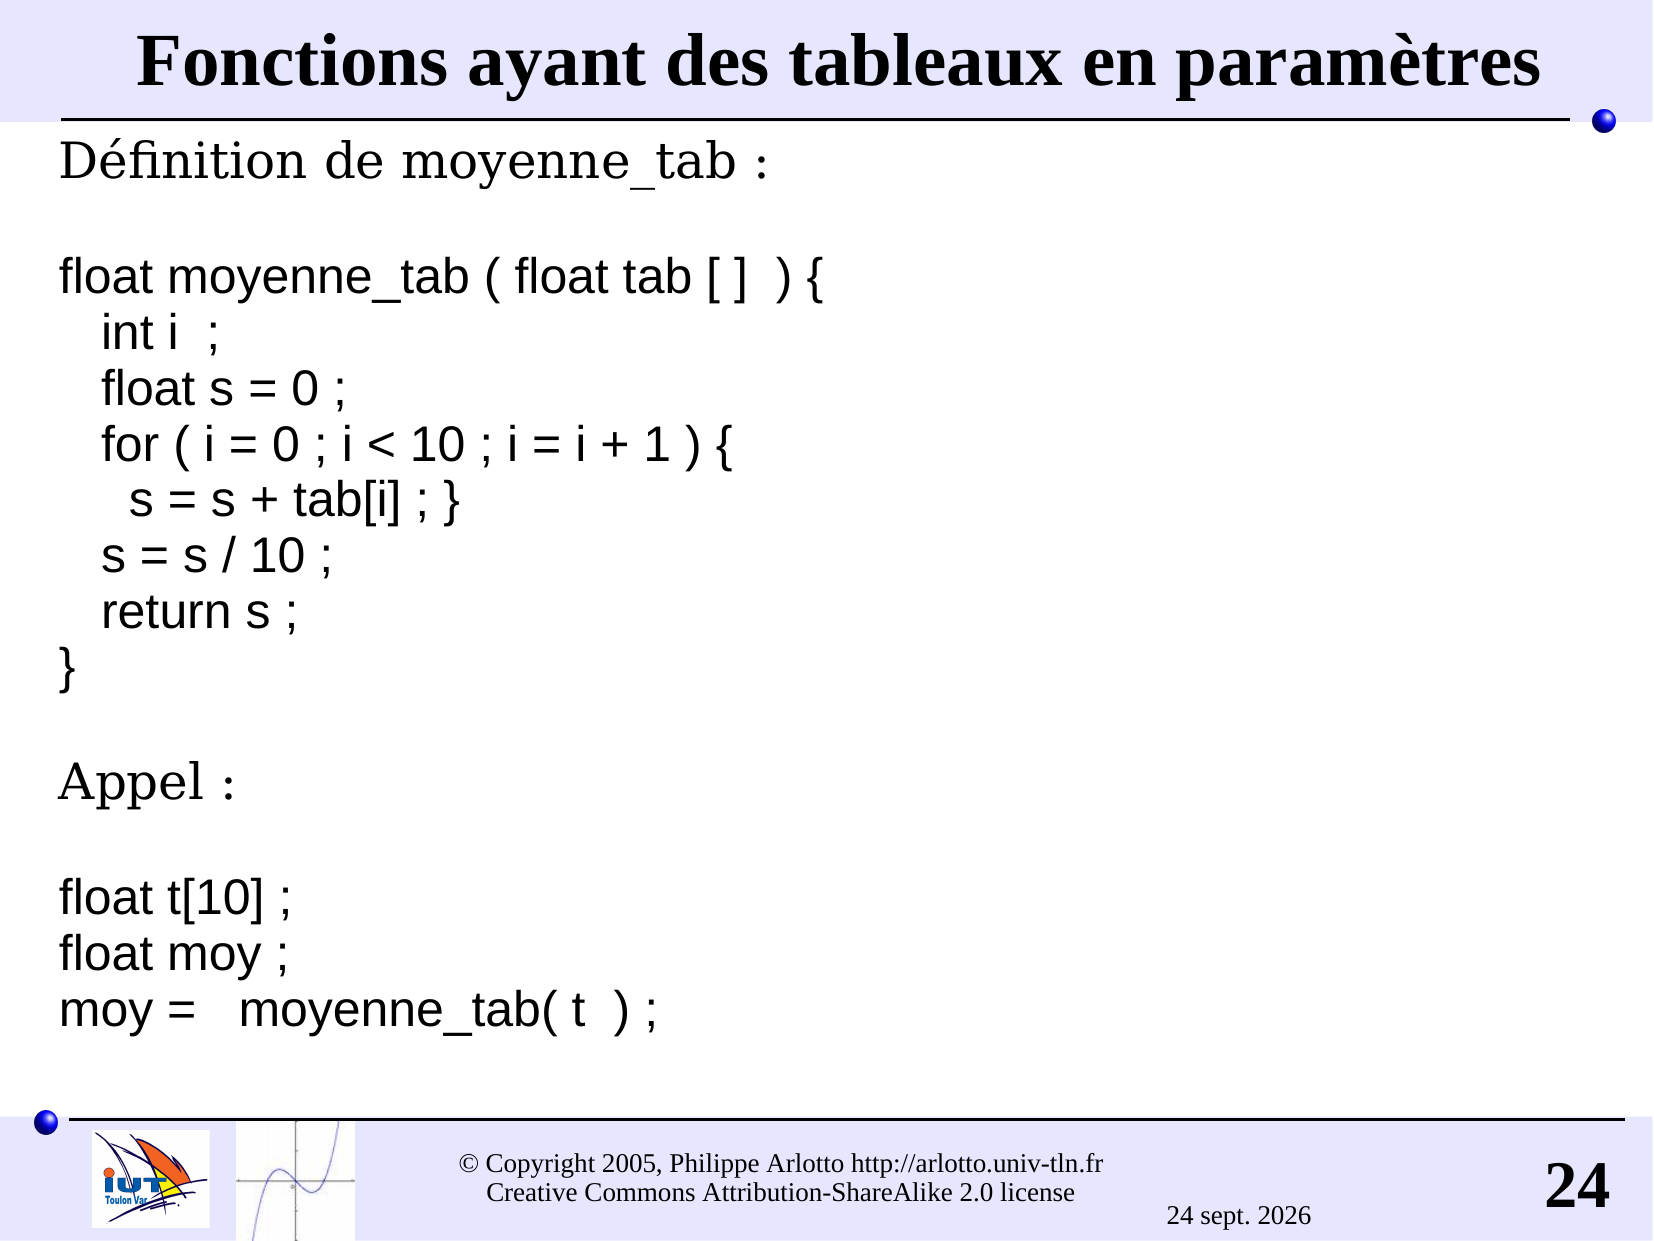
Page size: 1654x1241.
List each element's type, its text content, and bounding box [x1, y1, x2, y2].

text_box Définition de moyenne_tab : float moyenne_tab ( float tab [ ] ) { int i ; float s = 0 ; for ( i = 0 ; i < 10 ; i = i + 1 ) { s = s + tab[i] ; } s = s / 10 ; return s ; } Appel : float t[10] ; float moy ; moy = moyenne_tab( t ) ; [59, 132, 839, 1095]
title Fonctions ayant des tableaux en paramètres [95, 11, 1585, 110]
picture [236, 1121, 355, 1241]
